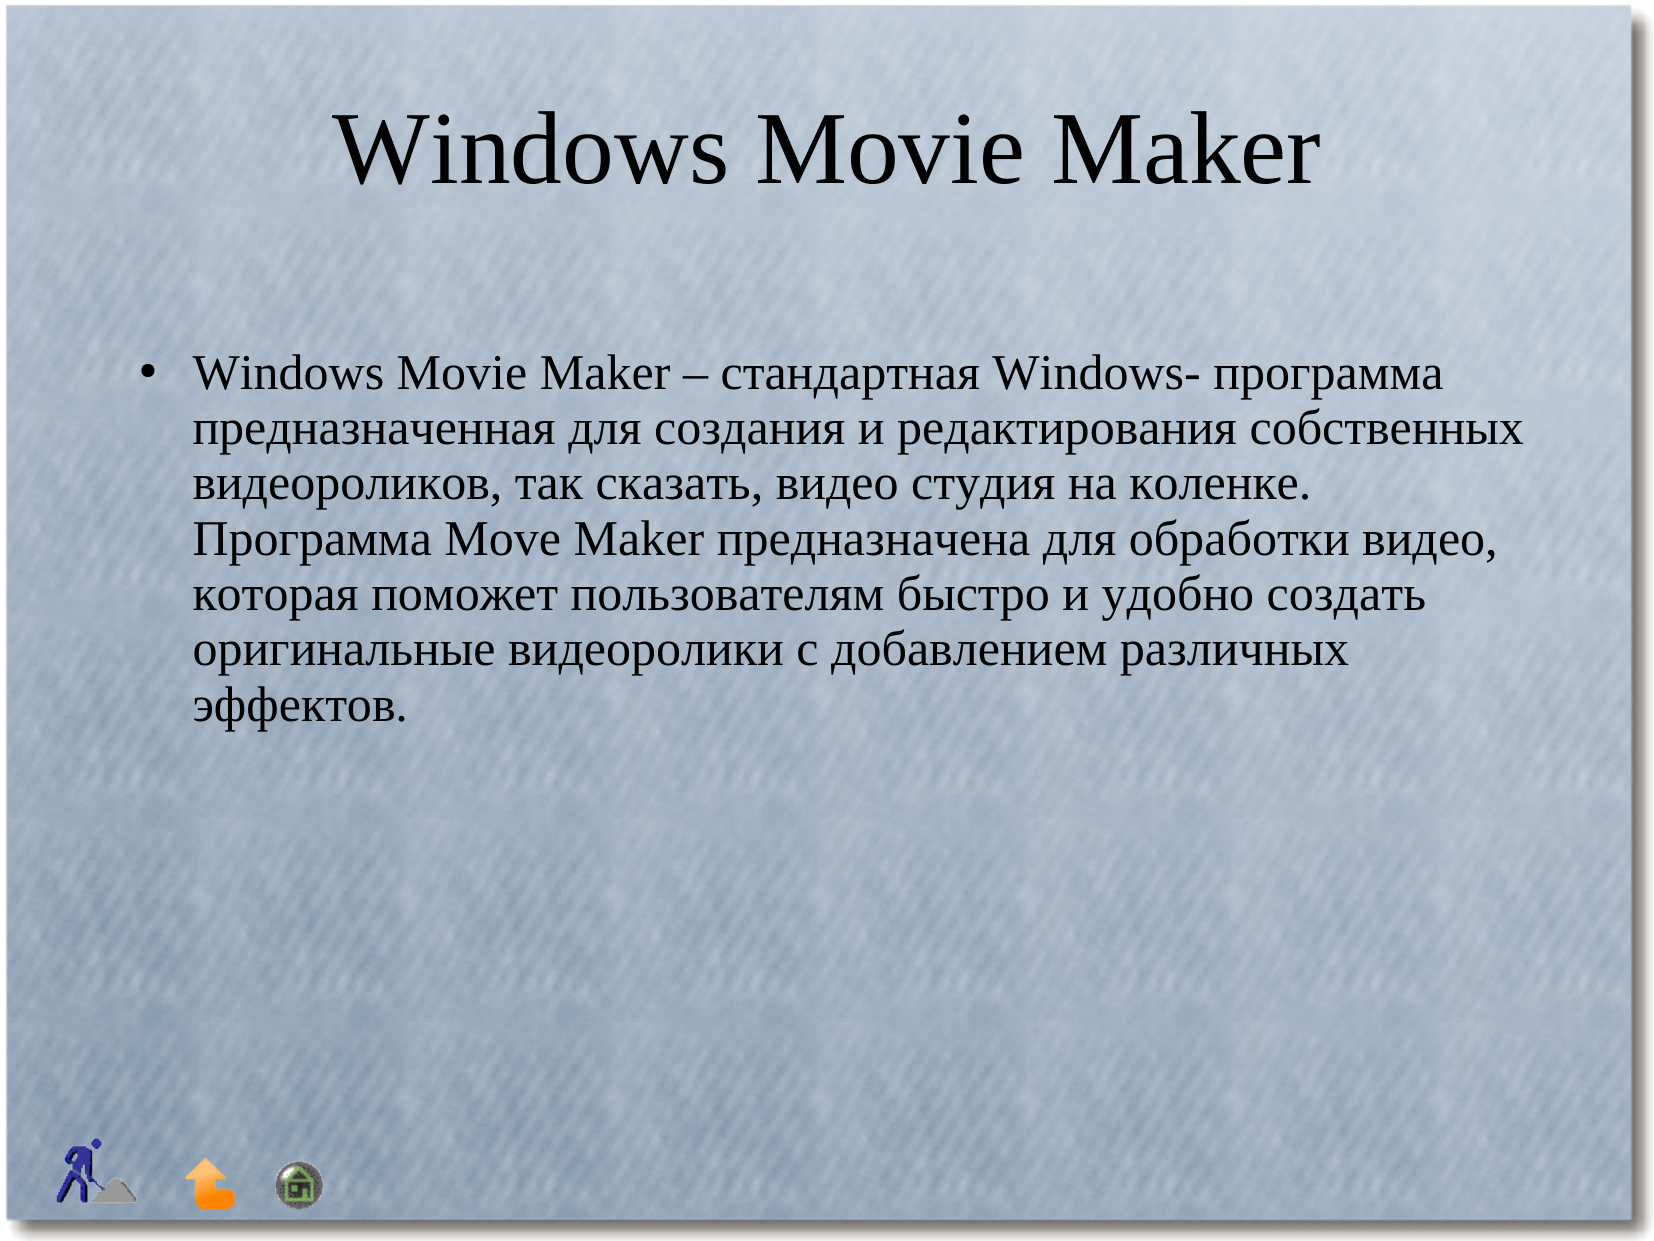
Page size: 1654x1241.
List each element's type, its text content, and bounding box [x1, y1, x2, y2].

title Windows Movie Maker [121, 91, 1534, 322]
picture [0, 0, 1654, 1241]
list Windows Movie Maker – стандартная Windows- программа предназначенная для создания и редактирования собственных видеороликов, так сказать, видео студия на коленке. Программа Move Maker предназначена для обработки видео, которая поможет пользователям быстро и удобно создать оригинальные видеоролики с добавлением различных эффектов. [121, 344, 1534, 1127]
